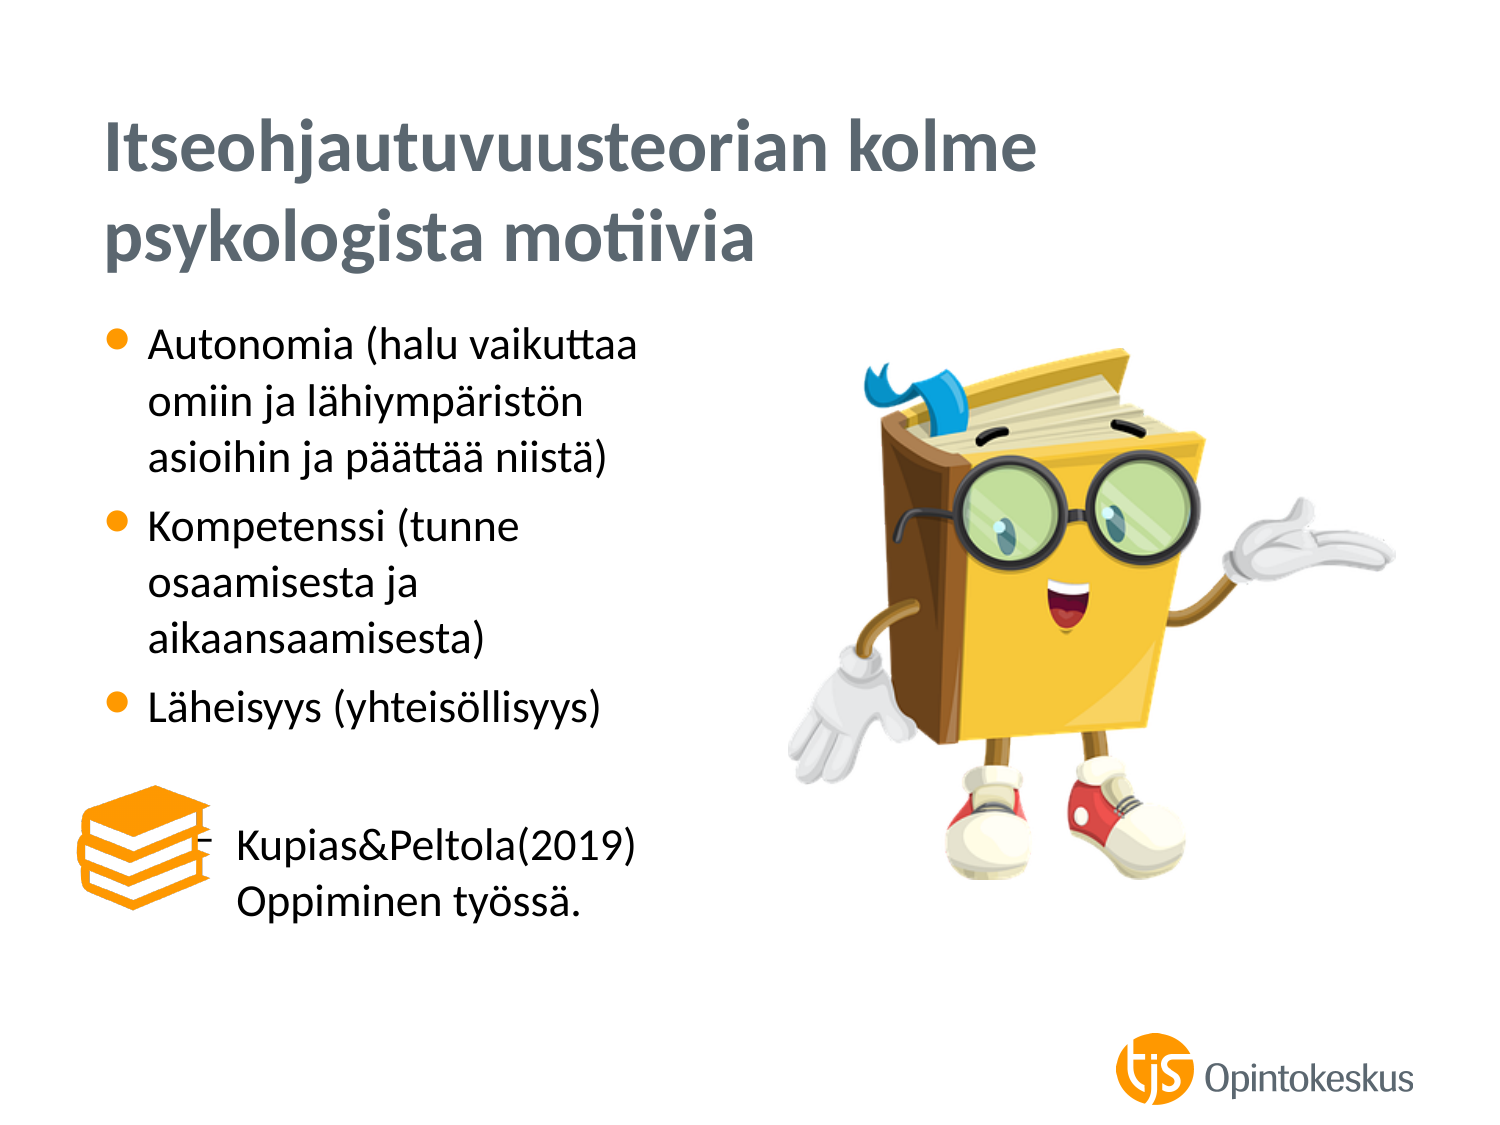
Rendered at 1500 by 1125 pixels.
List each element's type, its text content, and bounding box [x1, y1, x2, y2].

picture [788, 348, 1396, 880]
title Itseohjautuvuusteorian kolme psykologista motiivia [88, 88, 1412, 266]
picture [1116, 1033, 1413, 1105]
picture [68, 772, 219, 923]
list Autonomia (halu vaikuttaa omiin ja lähiympäristön asioihin ja päättää niistä) Kompetenssi (tunne osaamisesta ja aikaansaamisesta) Läheisyys (yhteisöllisyys) Kupias&Peltola(2019) Oppiminen työssä. [88, 305, 739, 985]
